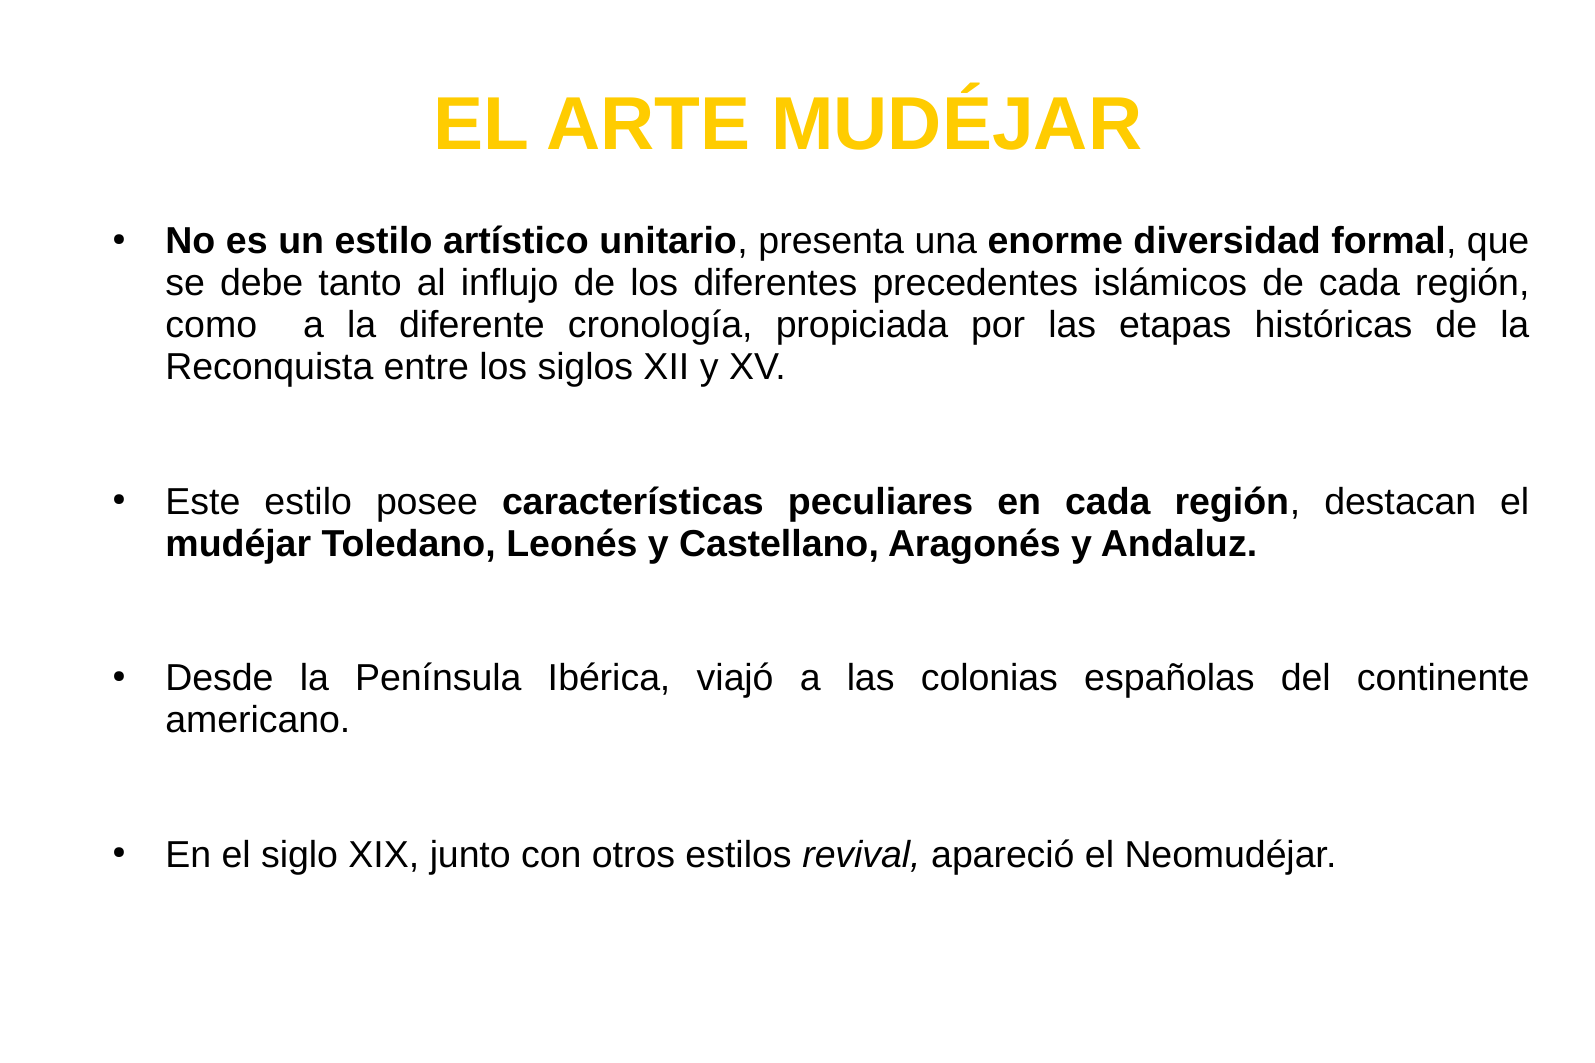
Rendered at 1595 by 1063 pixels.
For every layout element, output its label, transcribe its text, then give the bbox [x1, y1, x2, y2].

list No es un estilo artístico unitario, presenta una enorme diversidad formal, que se debe tanto al influjo de los diferentes precedentes islámicos de cada región, como a la diferente cronología, propiciada por las etapas históricas de la Reconquista entre los siglos XII y XV. Este estilo posee características peculiares en cada región, destacan el mudéjar Toledano, Leonés y Castellano, Aragonés y Andaluz. Desde la Península Ibérica, viajó a las colonias españolas del continente americano. En el siglo XIX, junto con otros estilos revival, apareció el Neomudéjar. [94, 219, 1530, 922]
title EL ARTE MUDÉJAR [70, 35, 1506, 213]
